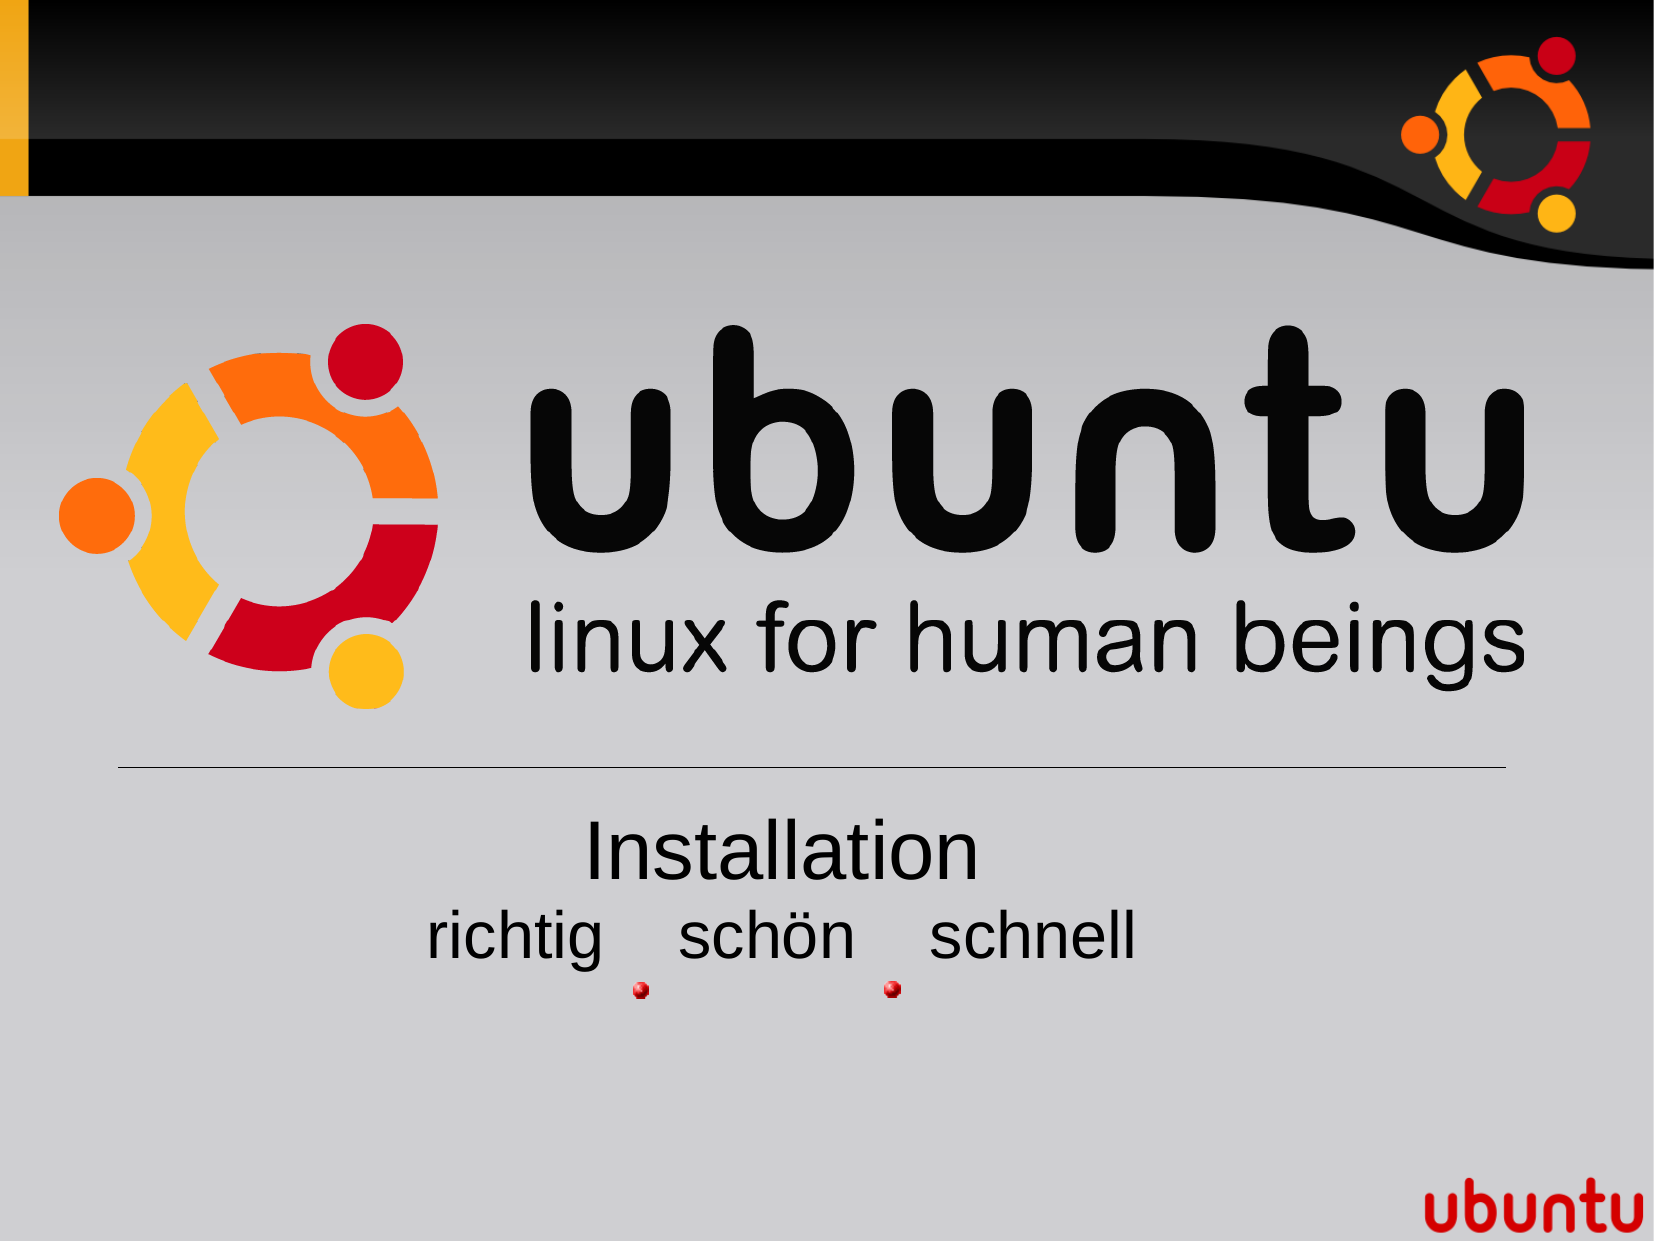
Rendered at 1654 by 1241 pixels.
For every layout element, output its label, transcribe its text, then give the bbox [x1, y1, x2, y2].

picture [0, 0, 1654, 1241]
text_box Installation richtig schön schnell [88, 797, 1477, 1091]
